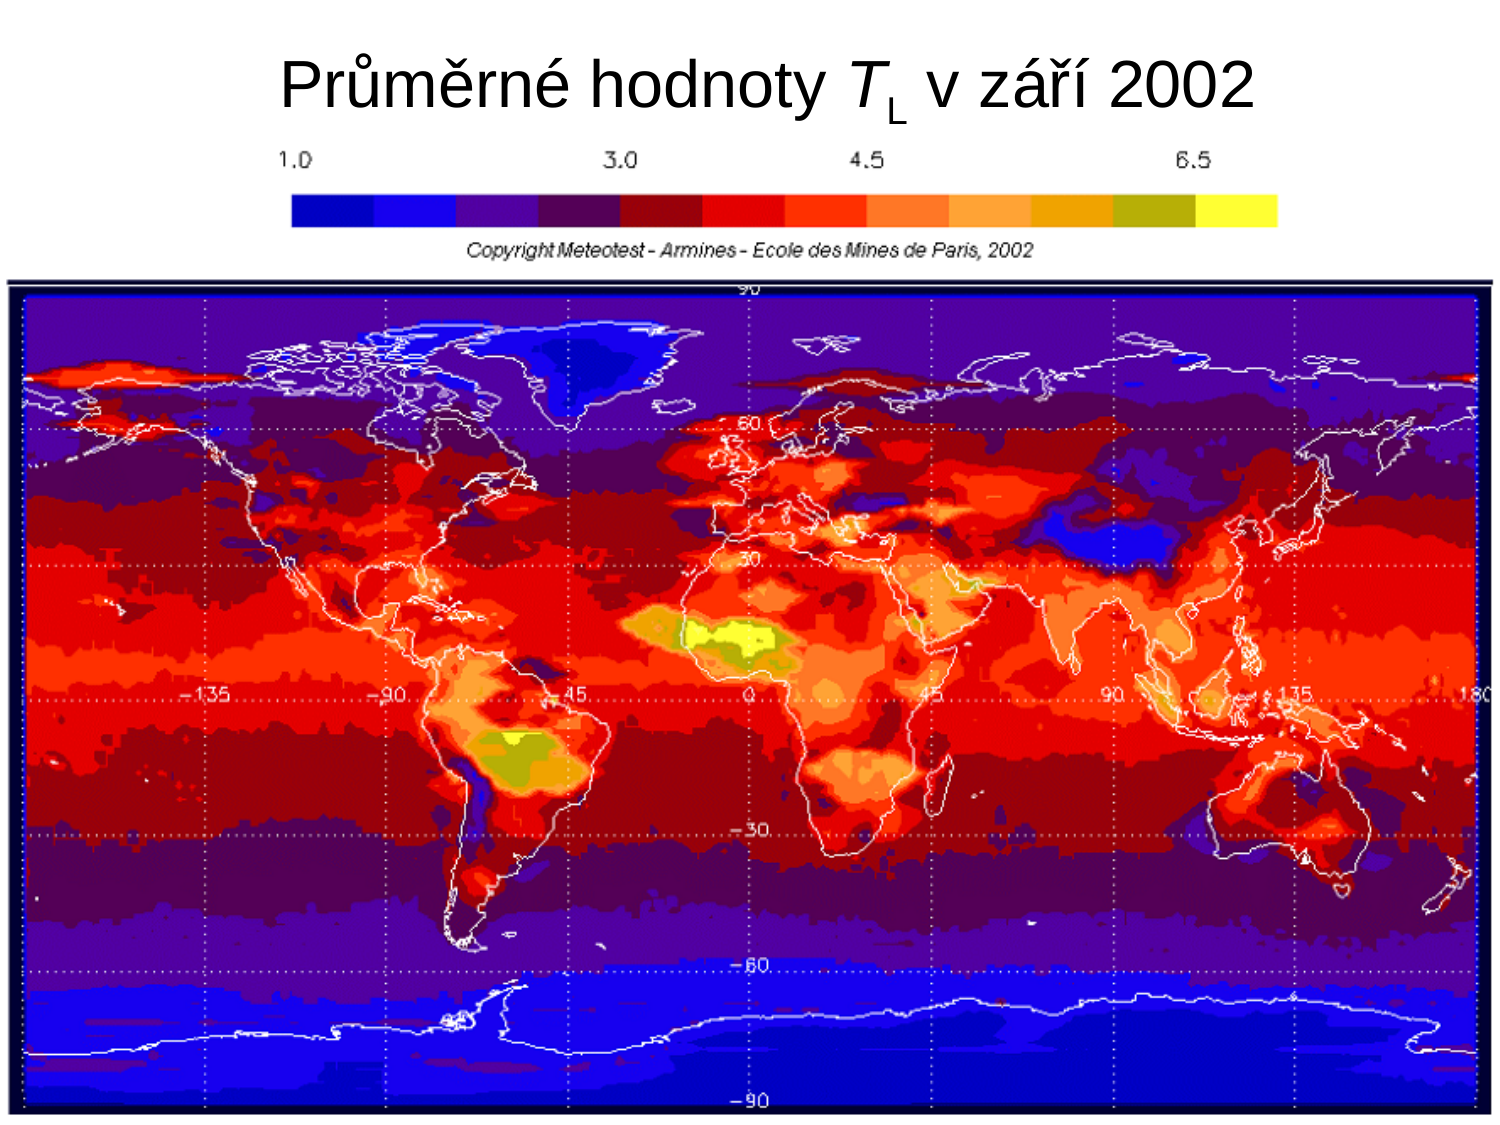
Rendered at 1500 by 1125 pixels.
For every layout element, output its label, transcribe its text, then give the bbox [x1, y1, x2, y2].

title Průměrné hodnoty TL v září 2002 [206, 29, 1329, 143]
picture [0, 143, 1500, 1125]
